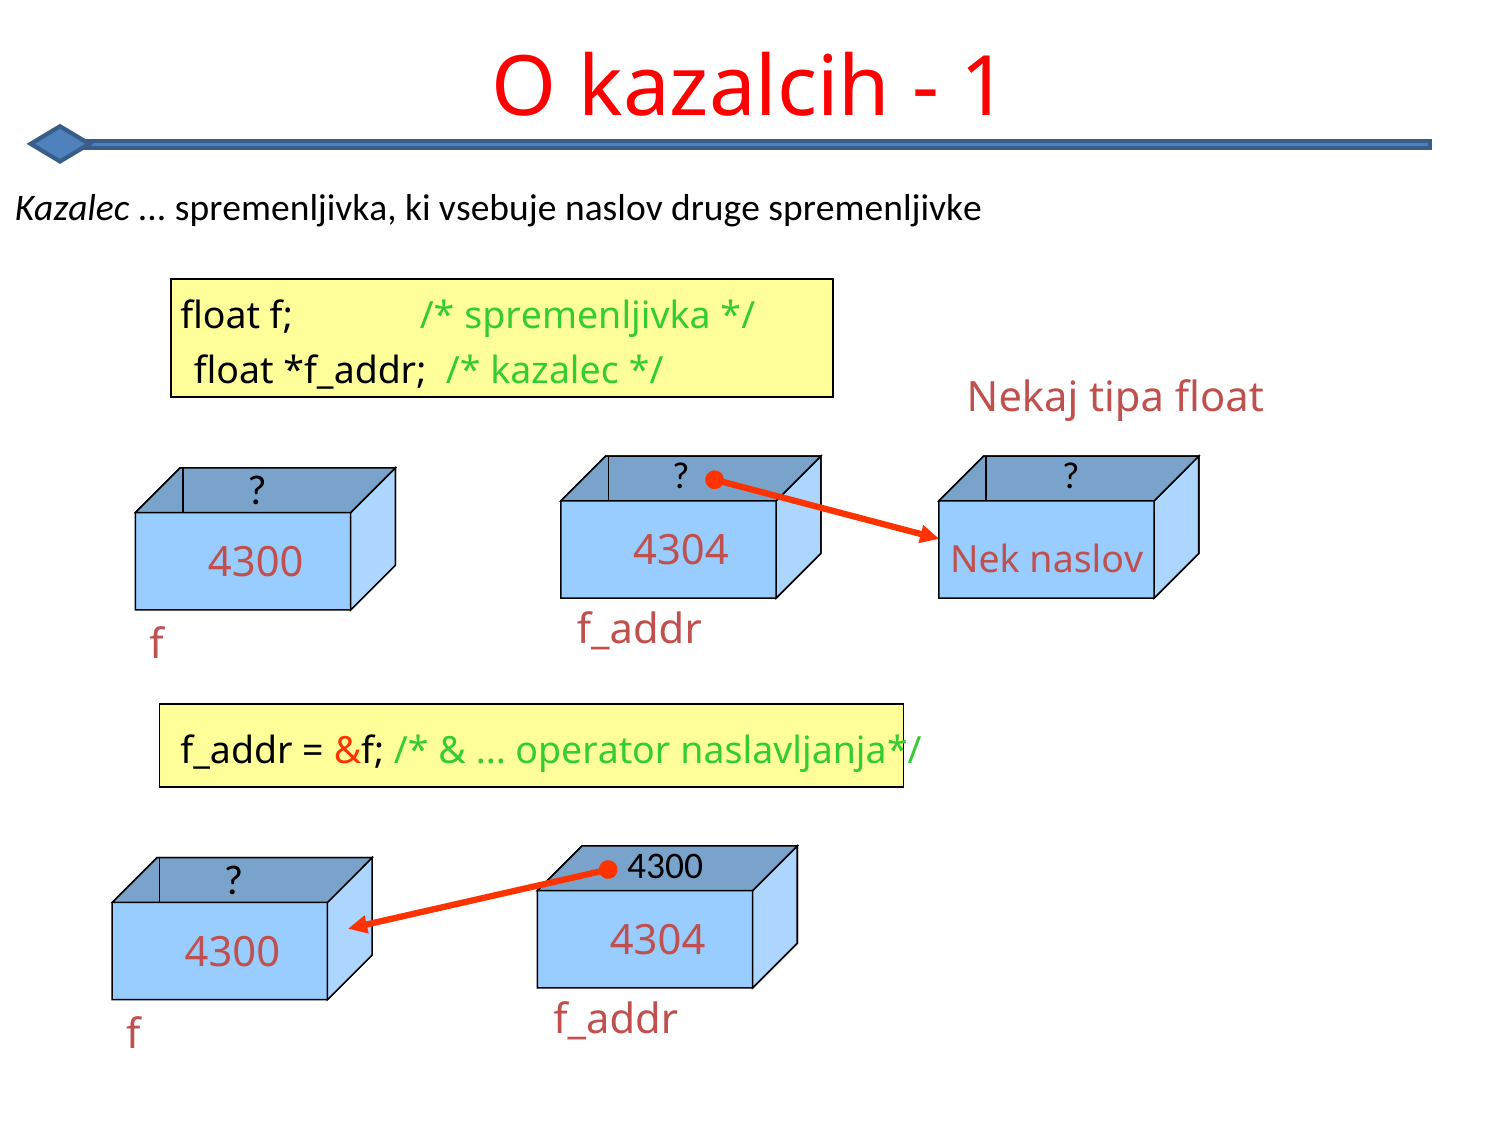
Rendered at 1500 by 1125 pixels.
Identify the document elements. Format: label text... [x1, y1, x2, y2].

text_box [135, 467, 396, 610]
text_box [560, 456, 778, 599]
text_box [112, 857, 373, 1000]
text_box Kazalec ... spremenljivka, ki vsebuje naslov druge spremenljivke float f; /* spremenljivka */ float *f_addr; /* kazalec */ f_addr = &f; /* & ... operator naslavljanja*/ [0, 174, 1475, 1088]
title O kazalcih - 1 [75, 23, 1426, 141]
text_box 4300 [193, 527, 319, 593]
text_box [938, 588, 1154, 599]
text_box [705, 456, 821, 494]
text_box 4300 [169, 916, 296, 983]
text_box Nek naslov [935, 527, 1159, 588]
text_box 4300 [612, 833, 718, 894]
text_box ? [1047, 443, 1095, 504]
text_box ? [232, 454, 282, 521]
text_box [938, 456, 1199, 527]
text_box f [111, 999, 156, 1066]
text_box ? [208, 844, 258, 911]
text_box [537, 845, 798, 988]
text_box f_addr [562, 599, 717, 661]
text_box 4304 [618, 515, 745, 581]
text_box ? [657, 443, 705, 504]
text_box f [134, 609, 179, 676]
text_box Nekaj tipa float [951, 361, 1279, 428]
text_box f_addr [538, 988, 694, 1050]
text_box [549, 845, 612, 879]
text_box 4304 [594, 904, 721, 971]
